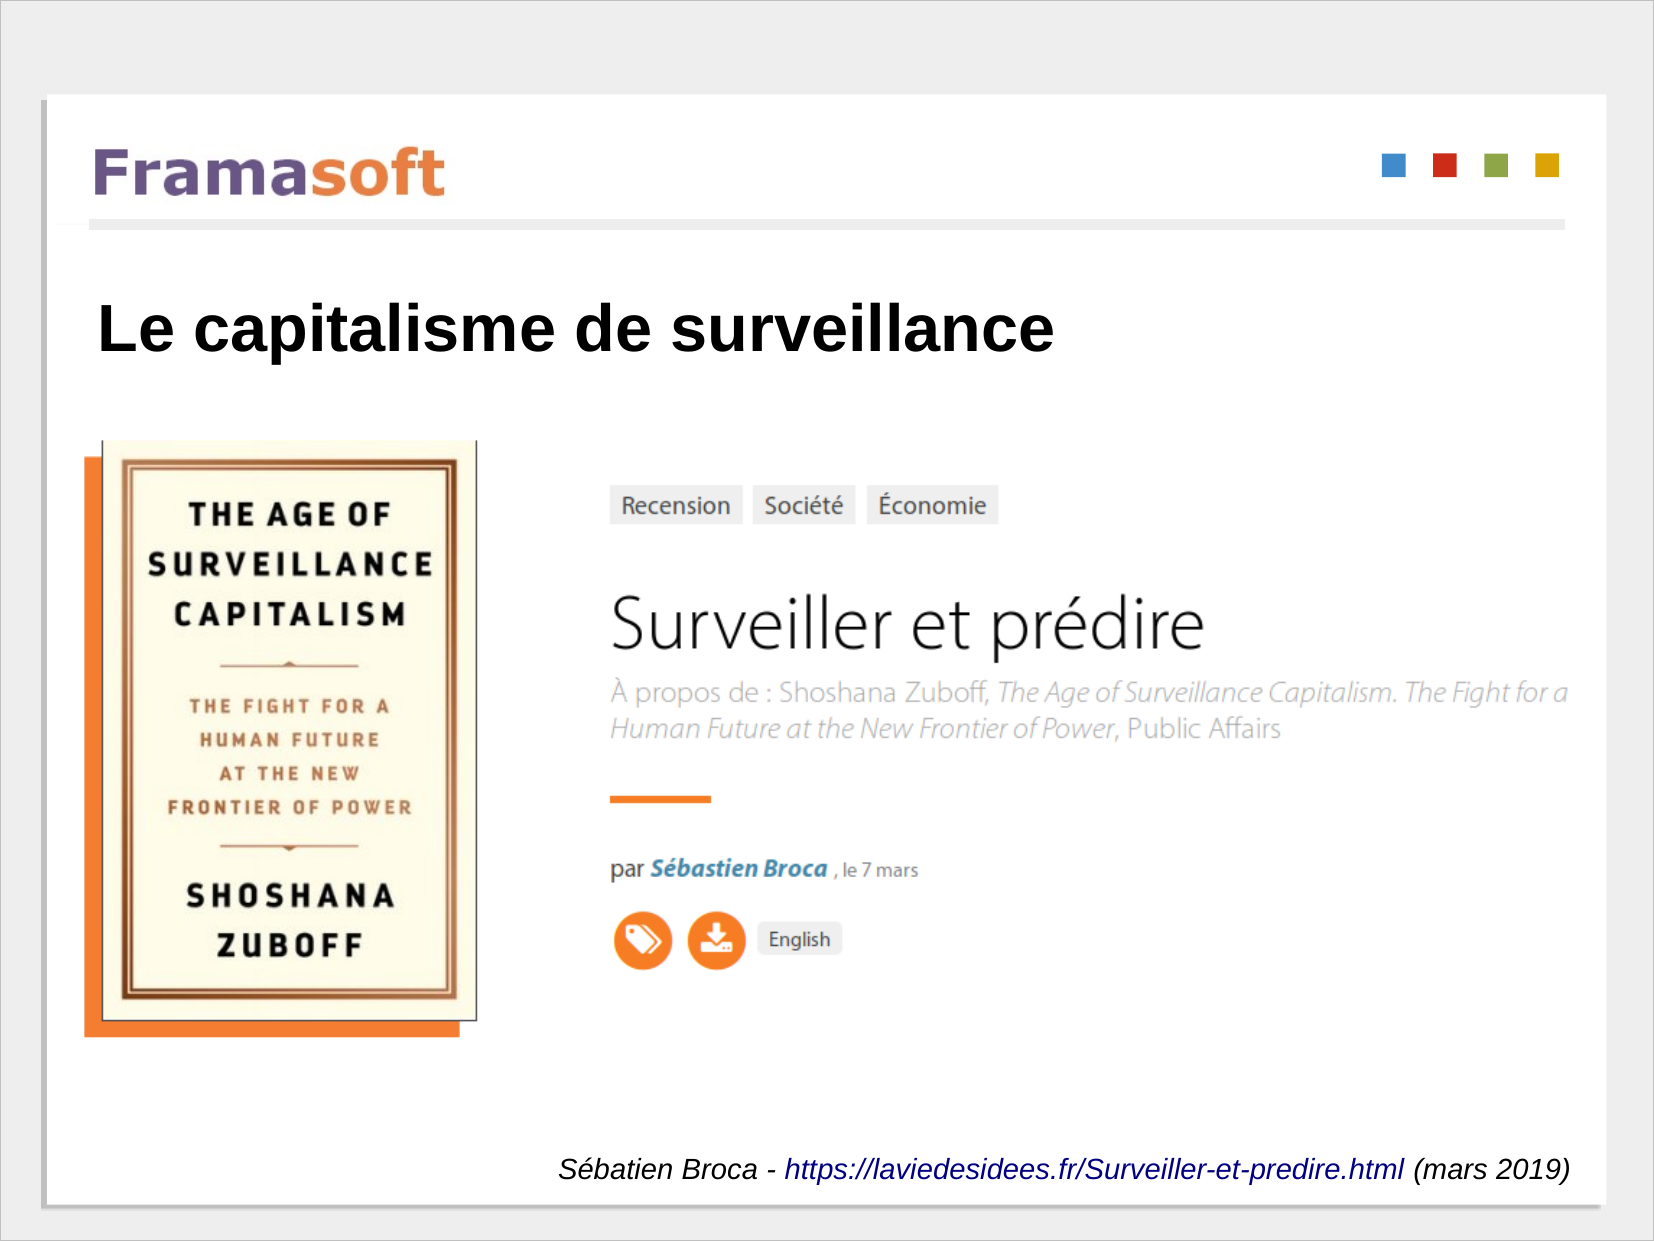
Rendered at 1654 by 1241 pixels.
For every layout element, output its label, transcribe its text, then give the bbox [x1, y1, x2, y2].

text_box [0, 0, 1654, 1241]
picture [47, 416, 1595, 1062]
text_box Sébatien Broca - https://laviedesidees.fr/Surveiller-et-predire.html (mars 2019) [543, 1145, 1586, 1194]
picture [54, 104, 508, 225]
text_box Le capitalisme de surveillance [82, 283, 1501, 374]
